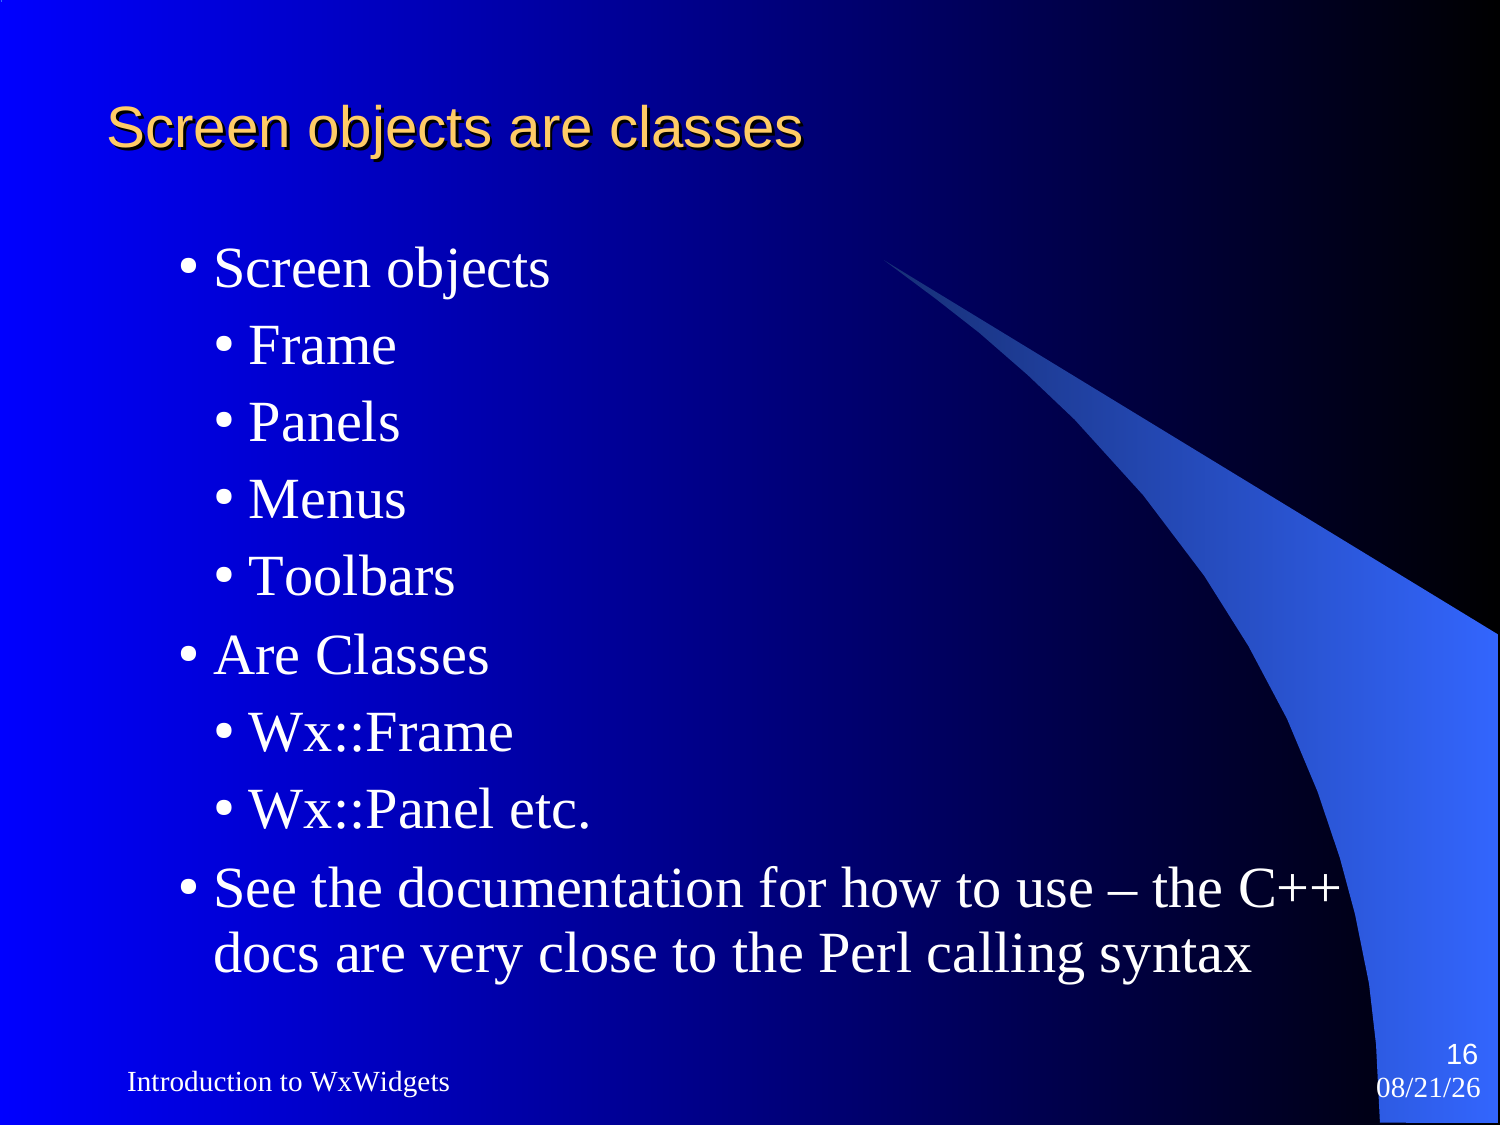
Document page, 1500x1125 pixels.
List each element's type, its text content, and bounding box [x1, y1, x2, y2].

title Screen objects are classes [91, 48, 1418, 207]
list Screen objects Frame Panels Menus Toolbars Are Classes Wx::Frame Wx::Panel etc. See the documentation for how to use – the C++ docs are very close to the Perl calling syntax [112, 147, 1388, 1125]
